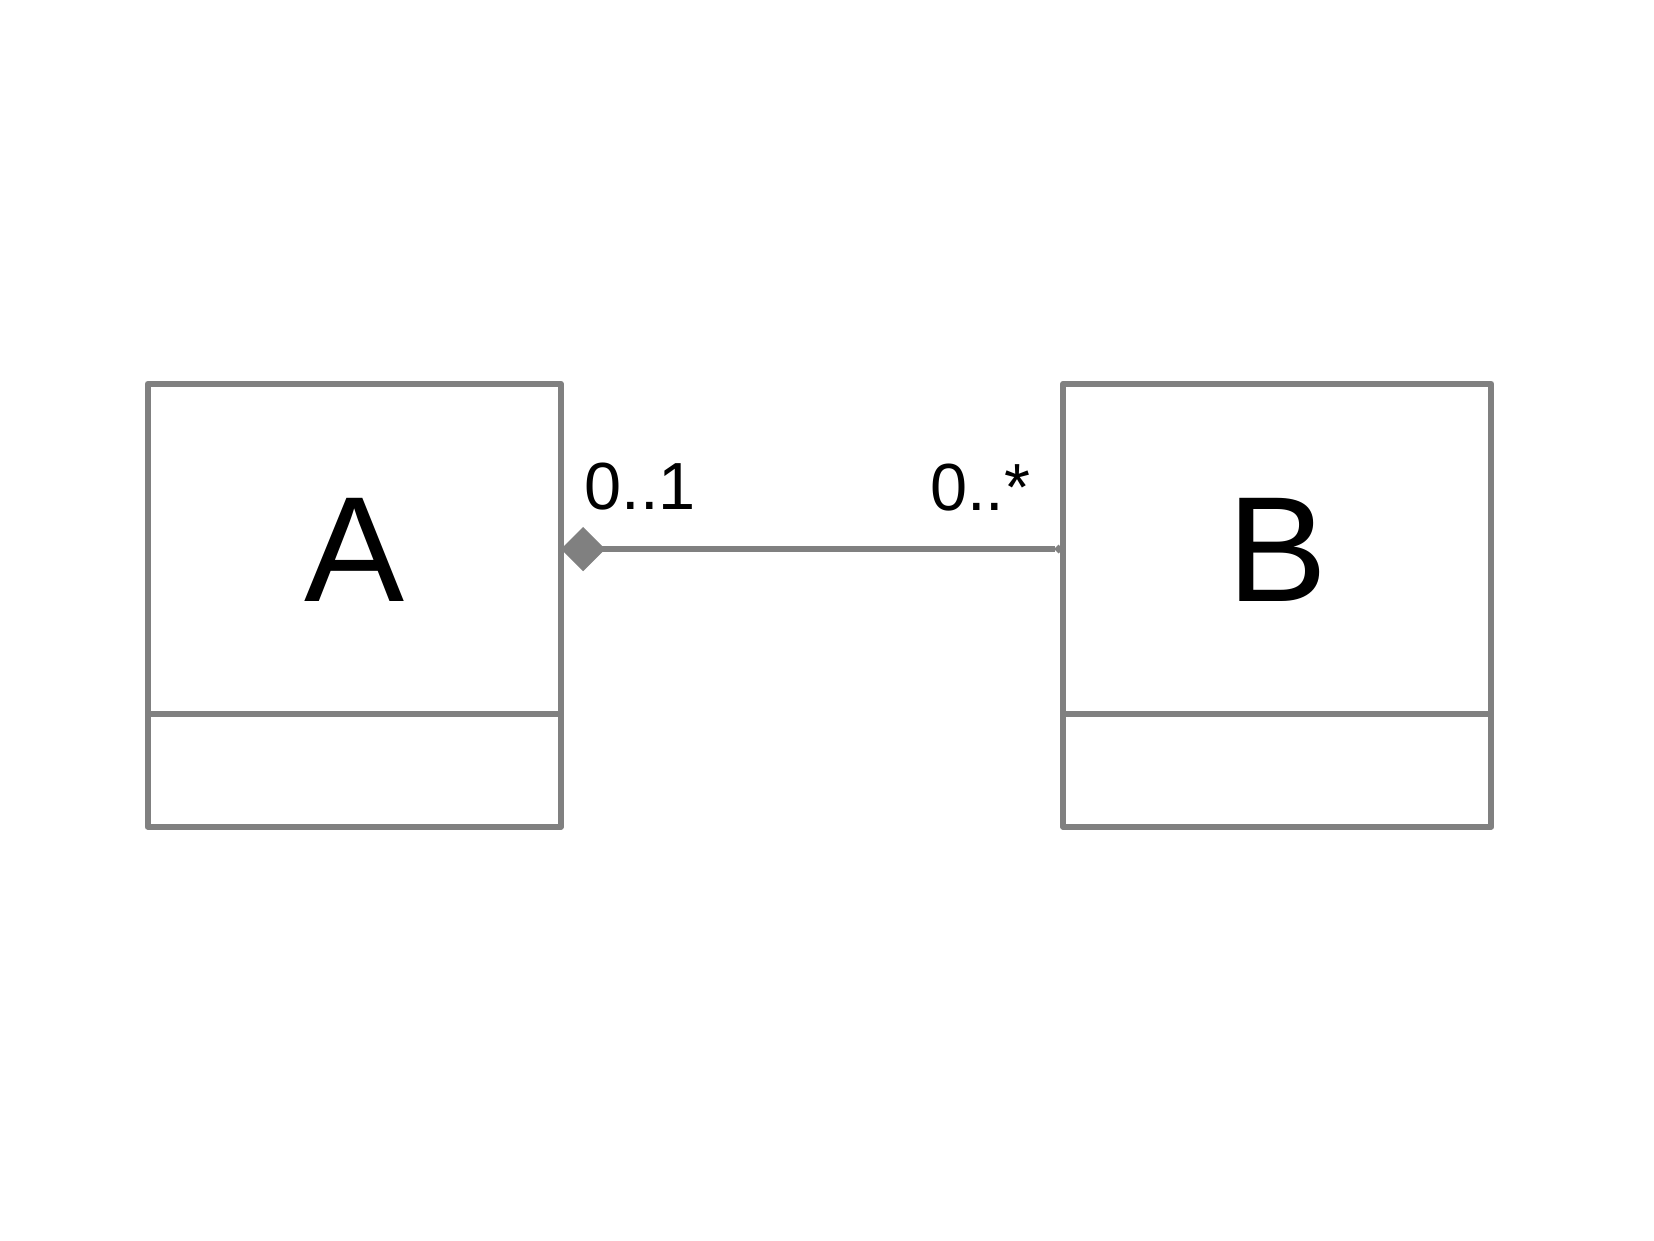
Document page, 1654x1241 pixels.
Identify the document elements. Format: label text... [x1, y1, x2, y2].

text_box B [1062, 383, 1492, 711]
text_box B [1253, 553, 1305, 590]
text_box 0..* [915, 442, 1300, 533]
text_box A [147, 383, 562, 711]
text_box B [1253, 533, 1297, 542]
text_box 0..1 [570, 441, 945, 532]
